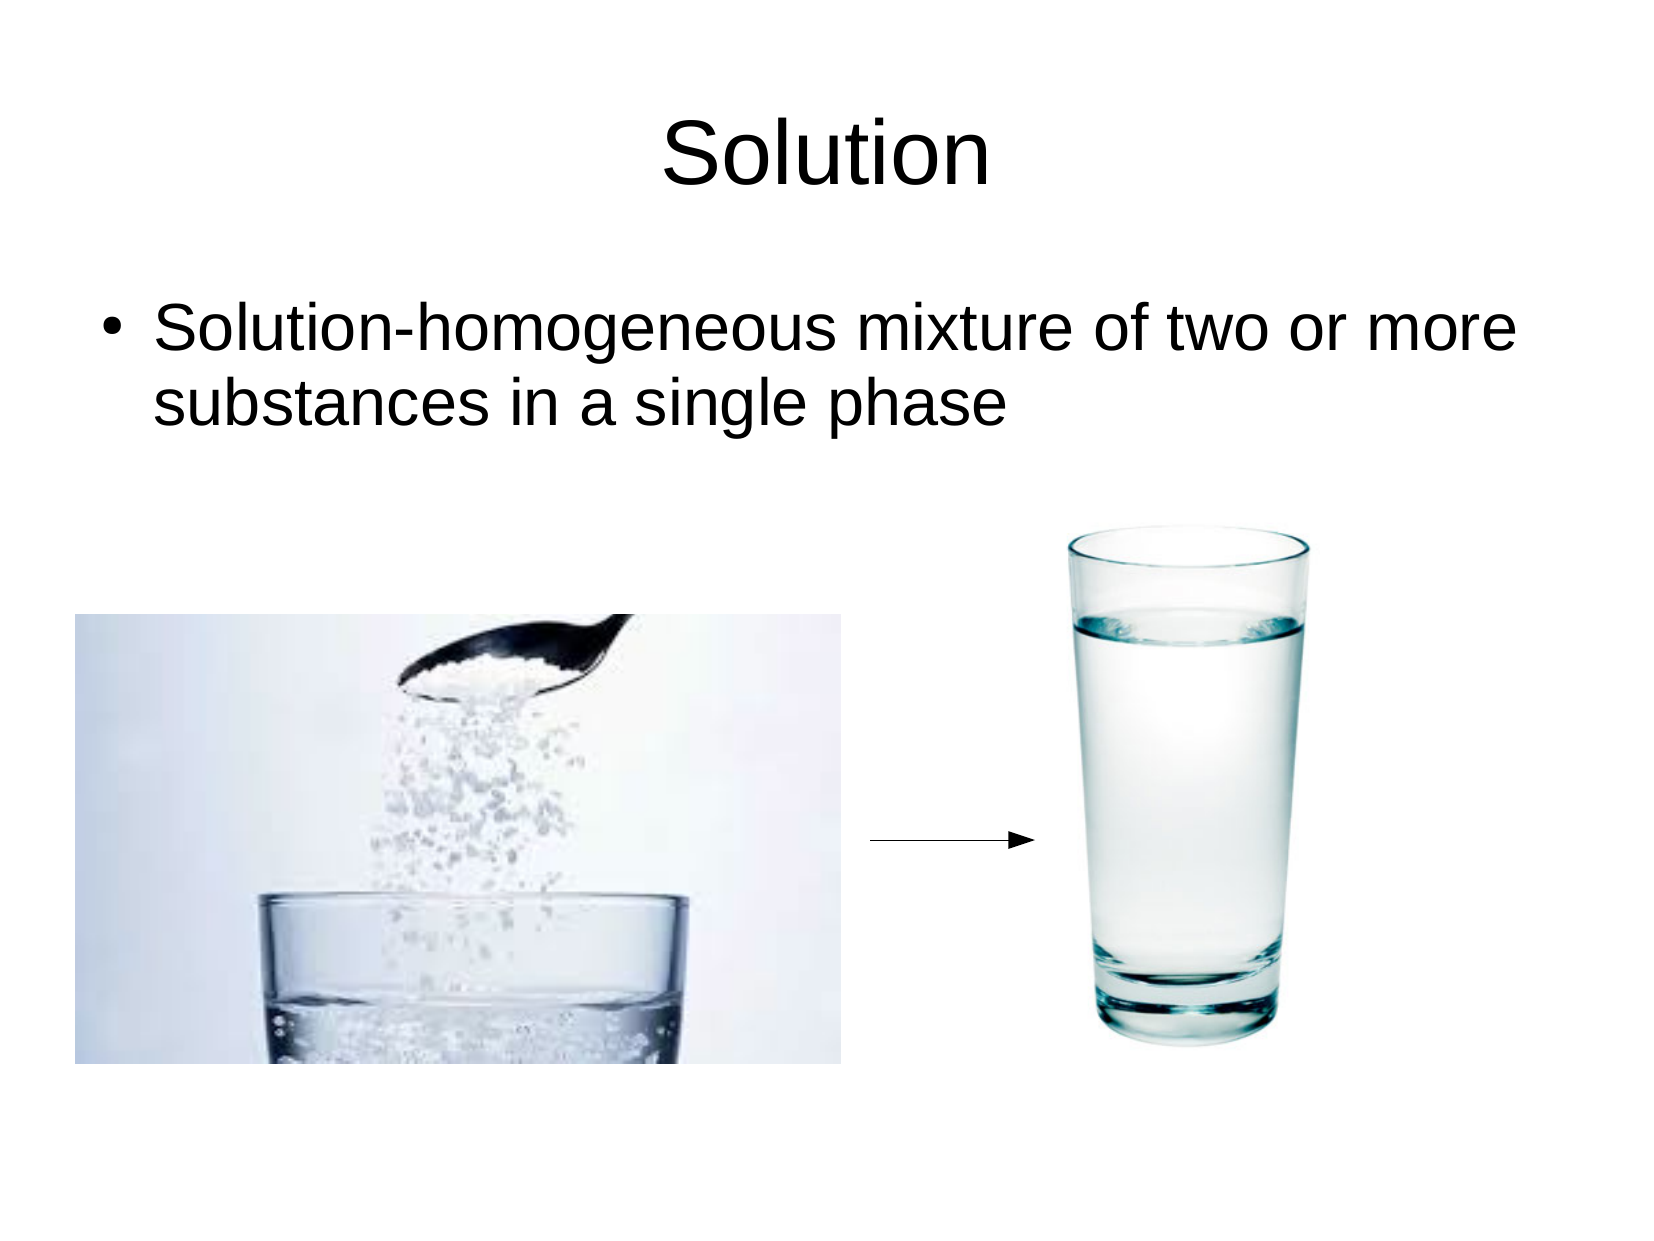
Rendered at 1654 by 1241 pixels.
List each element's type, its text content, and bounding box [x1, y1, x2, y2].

list Solution-homogeneous mixture of two or more substances in a single phase [82, 290, 1571, 1109]
picture [75, 614, 841, 1064]
title Solution [82, 49, 1571, 257]
picture [930, 449, 1457, 1108]
